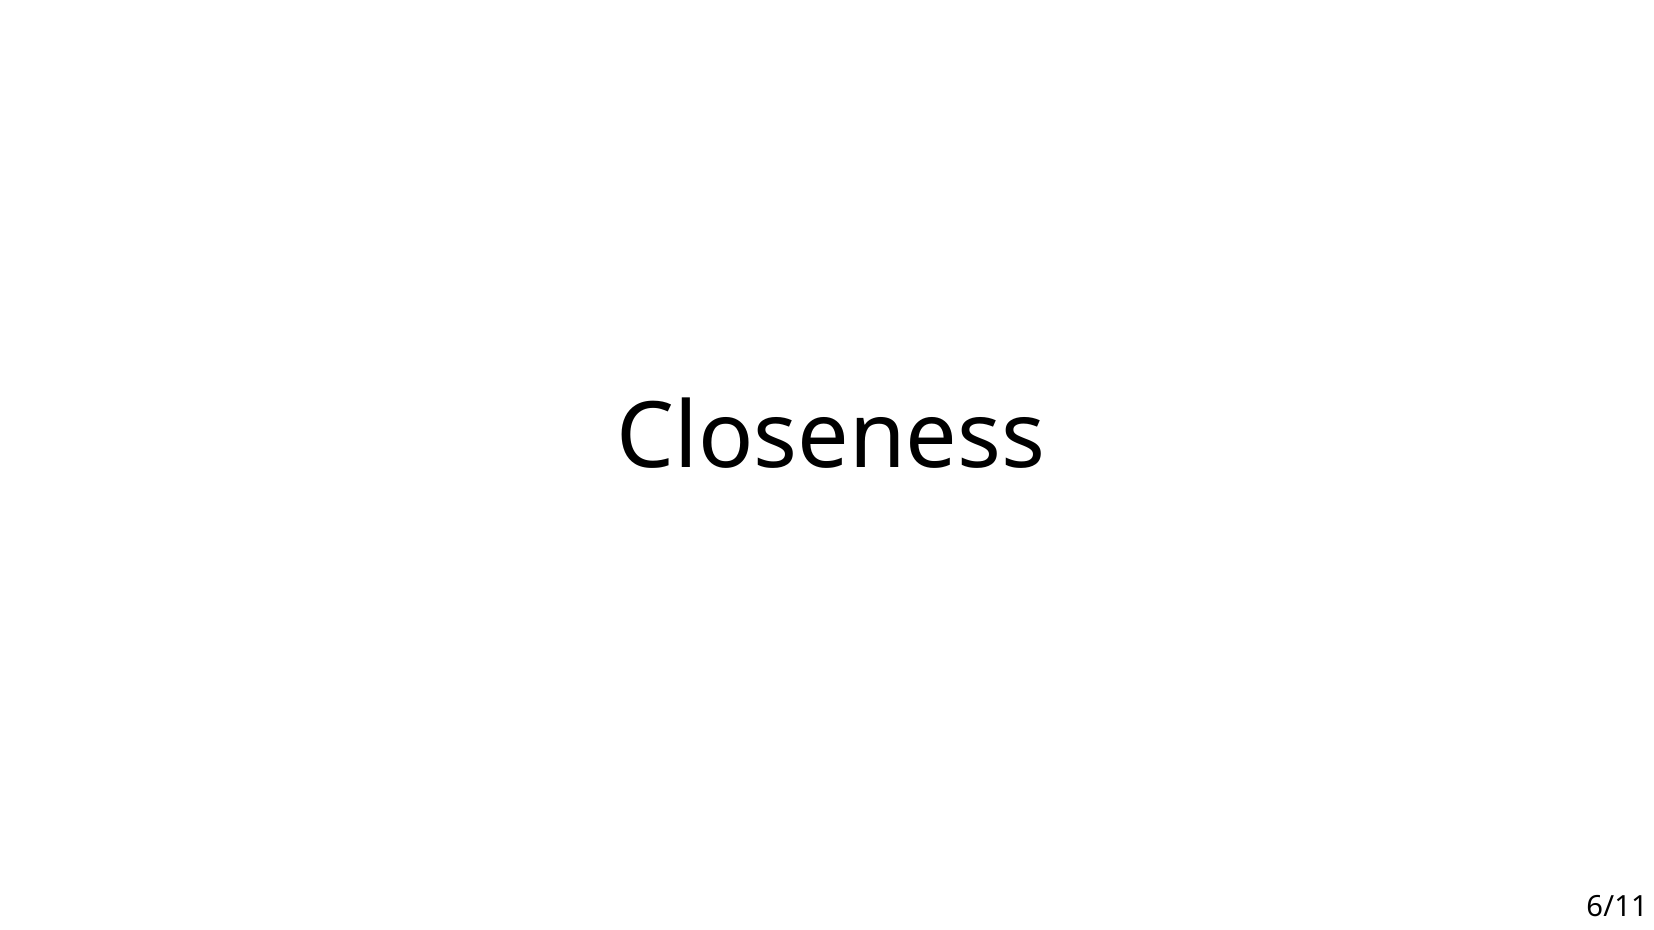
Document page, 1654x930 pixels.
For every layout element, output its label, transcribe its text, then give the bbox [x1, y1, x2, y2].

title Closeness [87, 354, 1576, 511]
